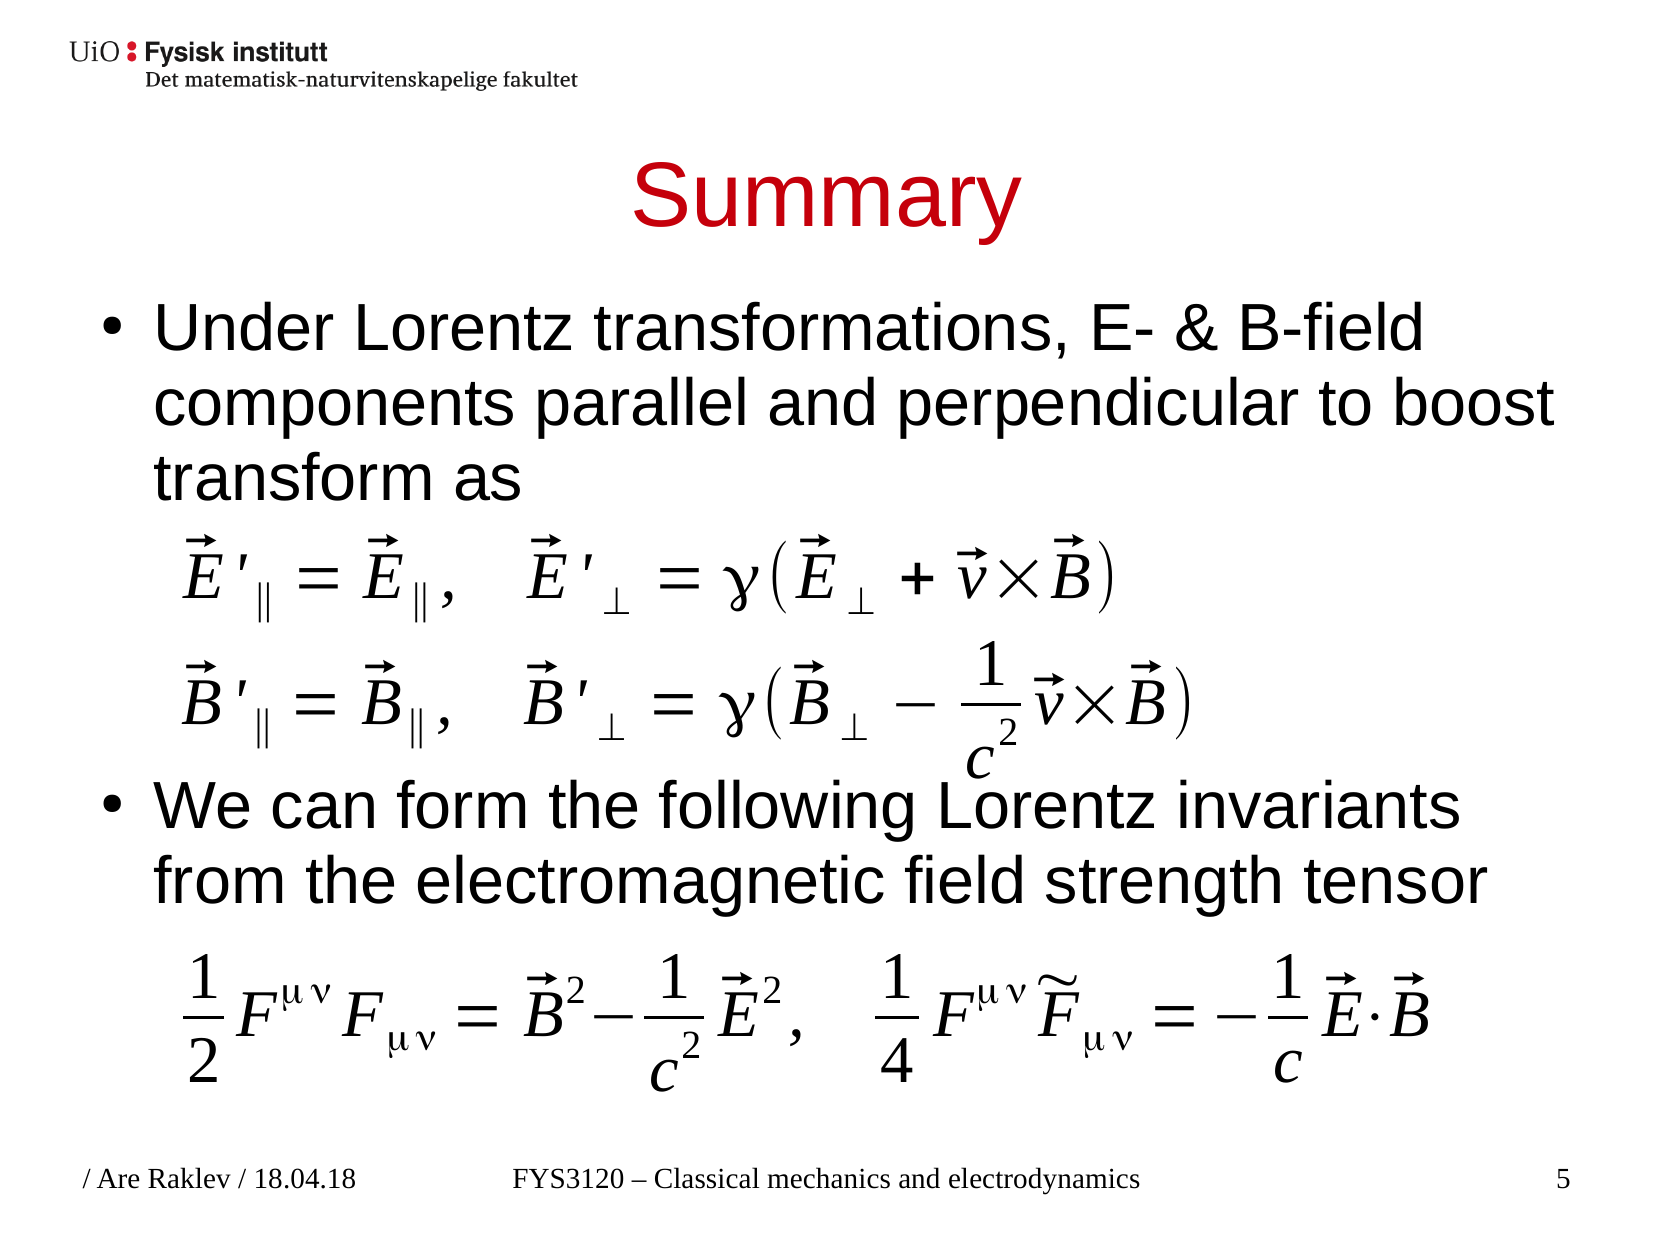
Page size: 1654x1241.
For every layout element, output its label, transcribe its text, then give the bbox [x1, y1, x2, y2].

picture [68, 37, 581, 93]
chart [172, 530, 1201, 794]
chart [174, 938, 1439, 1107]
list Under Lorentz transformations, E- & B-field components parallel and perpendicular to boost transform as We can form the following Lorentz invariants from the electromagnetic field strength tensor [82, 290, 1571, 1147]
title Summary [82, 90, 1571, 290]
